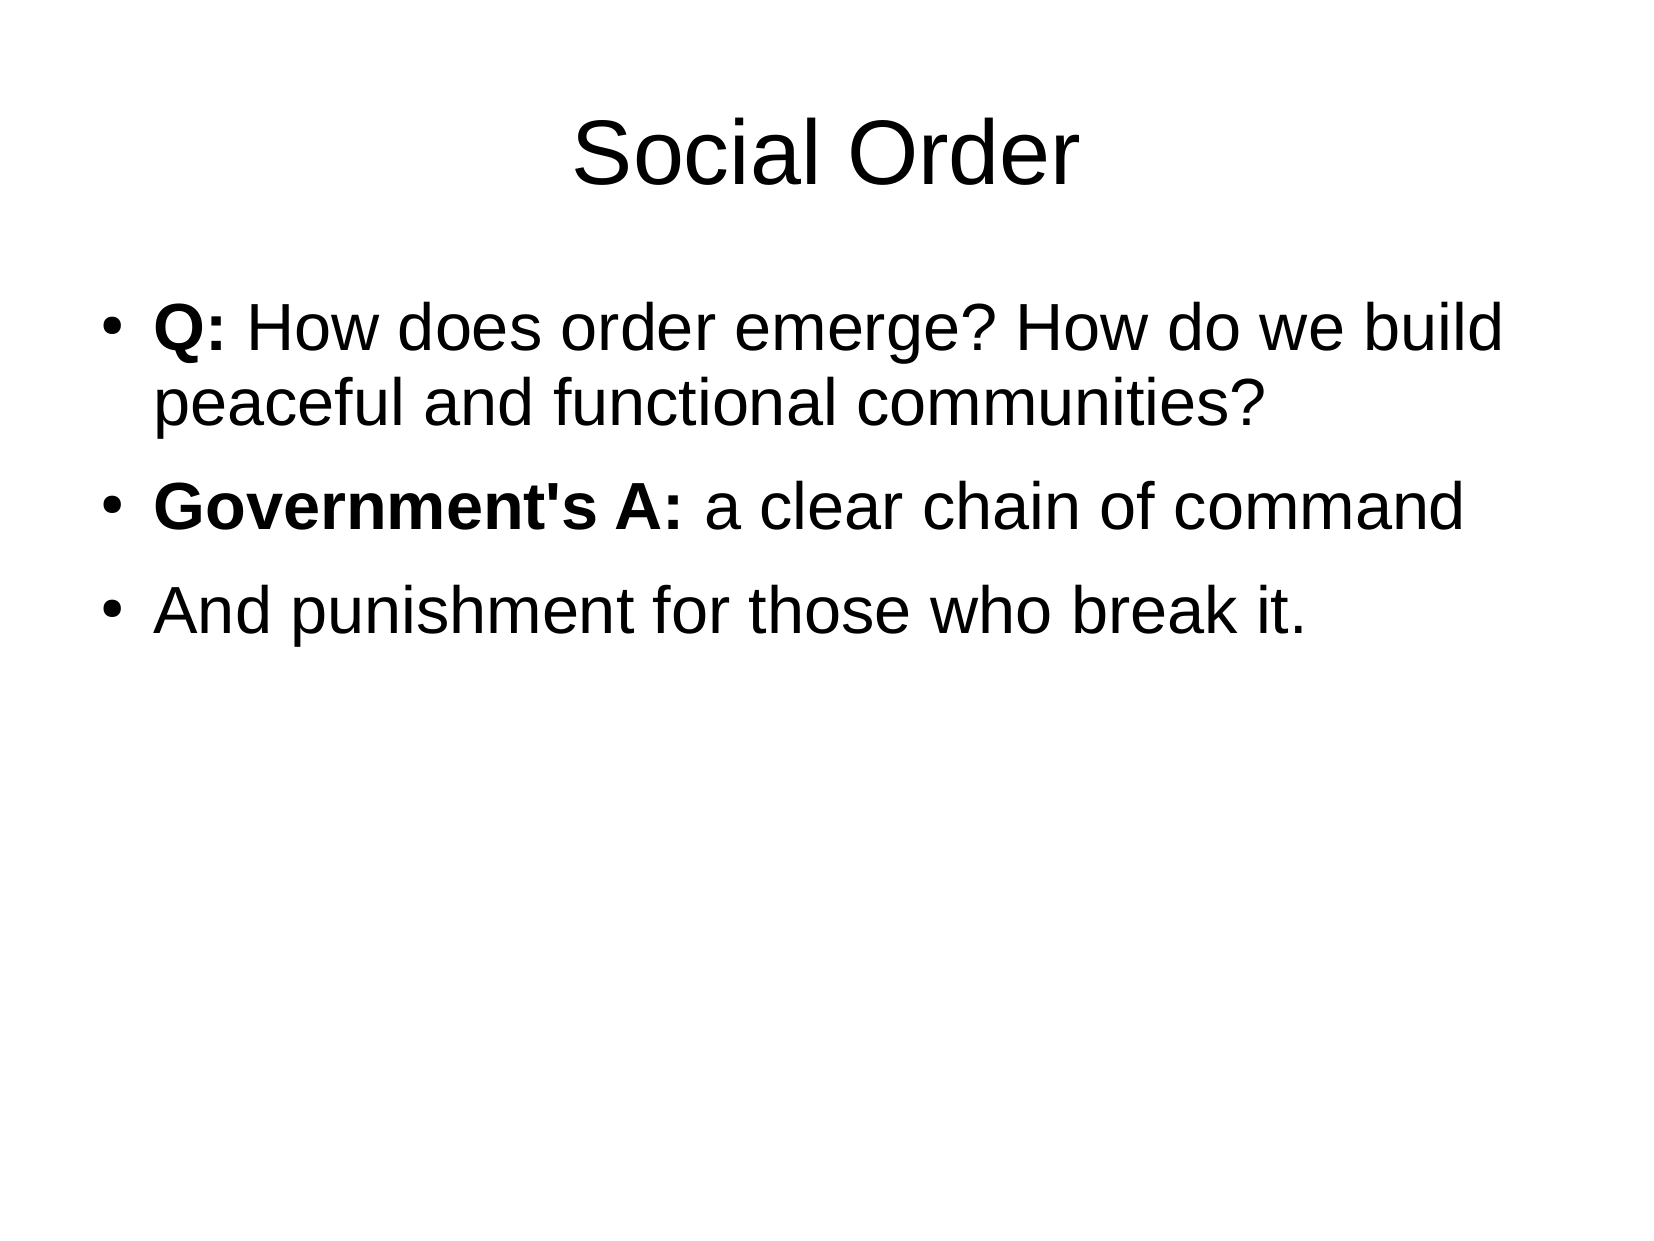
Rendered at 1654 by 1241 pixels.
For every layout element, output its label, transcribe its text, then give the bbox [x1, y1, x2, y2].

list Q: How does order emerge? How do we build peaceful and functional communities? Government's A: a clear chain of command And punishment for those who break it. [82, 290, 1571, 1094]
title Social Order [82, 56, 1571, 250]
